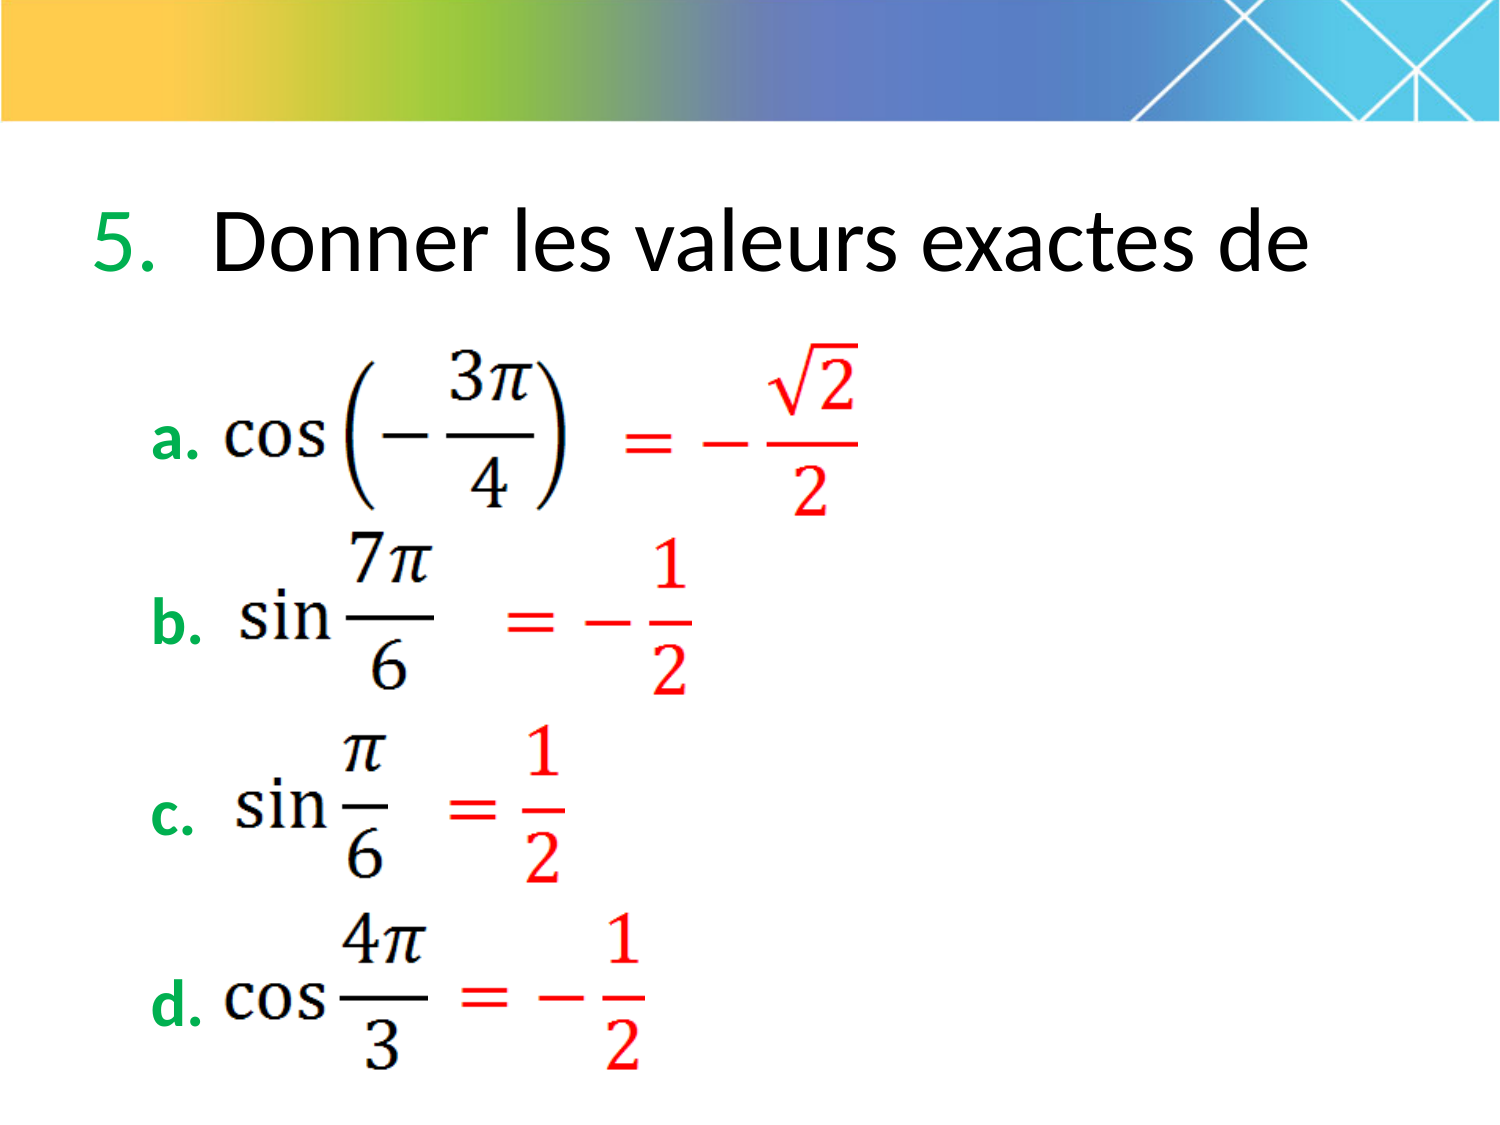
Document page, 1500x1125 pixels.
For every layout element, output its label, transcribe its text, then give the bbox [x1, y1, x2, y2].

picture [234, 726, 388, 894]
text_box a. b. c. d. [135, 385, 821, 1048]
picture [457, 902, 645, 1084]
title Donner les valeurs exactes de [75, 164, 1426, 305]
picture [222, 339, 572, 704]
picture [0, 0, 1500, 123]
picture [503, 328, 858, 709]
picture [445, 714, 565, 897]
picture [222, 902, 428, 1084]
